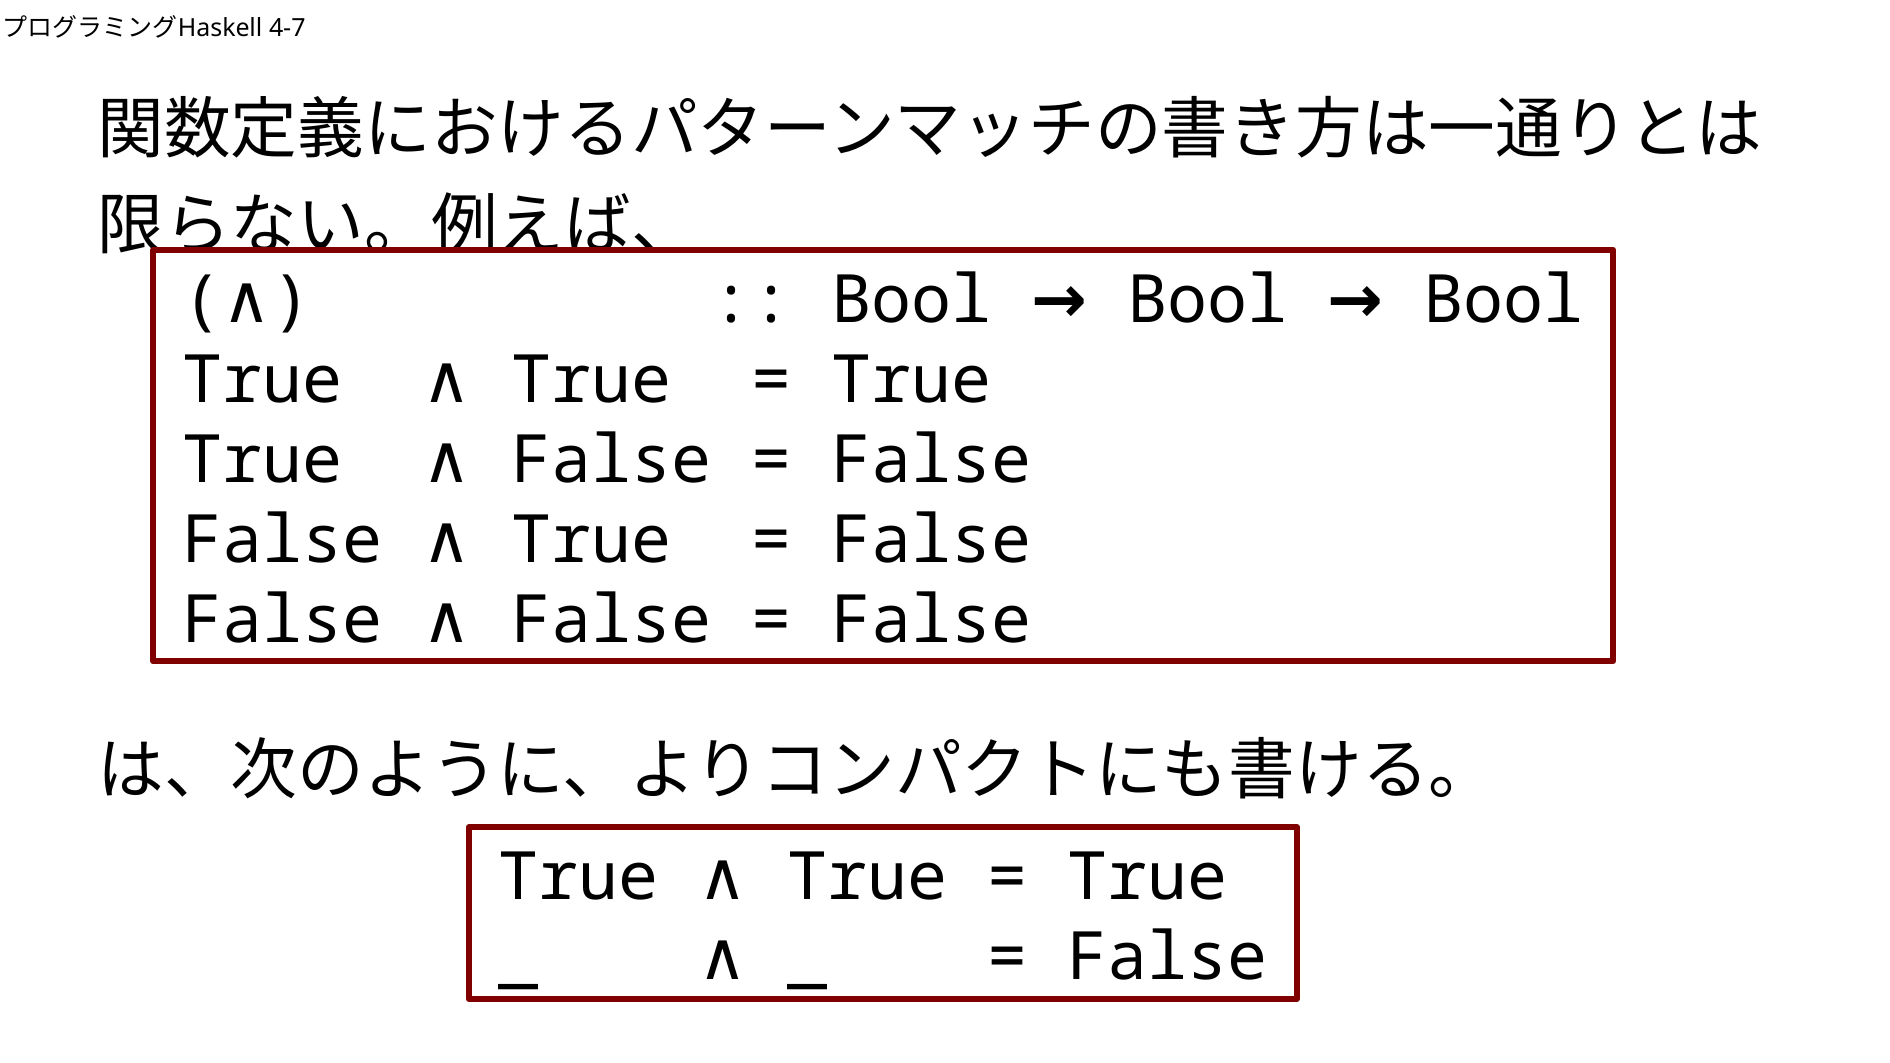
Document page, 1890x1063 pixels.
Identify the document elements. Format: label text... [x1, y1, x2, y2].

list は、次のように、よりコンパクトにも書ける。 [94, 712, 1796, 788]
list 関数定義におけるパターンマッチの書き方は一通りとは限らない。例えば、 [94, 71, 1796, 212]
text_box (∧) :: Bool → Bool → Bool True ∧ True = True True ∧ False = False False ∧ True = False False ∧ False = False [153, 249, 1614, 662]
text_box True ∧ True = True _ ∧ _ = False [468, 827, 1297, 1000]
